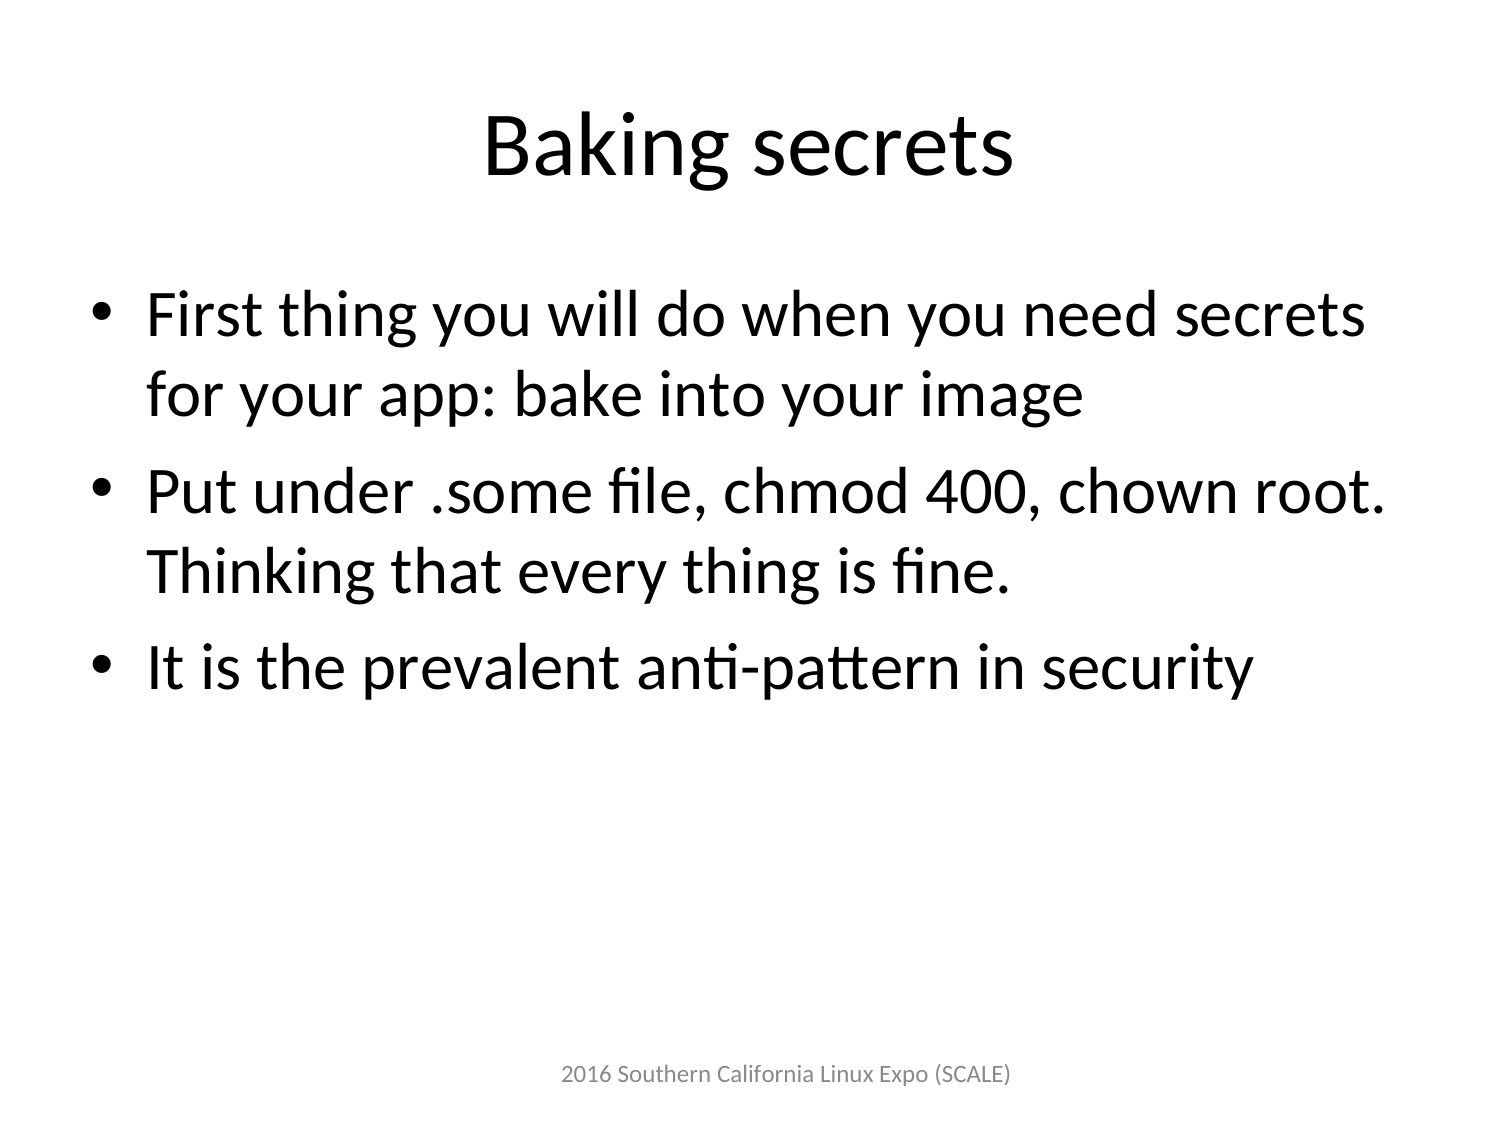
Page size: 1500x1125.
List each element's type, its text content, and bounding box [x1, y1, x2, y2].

title Baking secrets [75, 45, 1426, 233]
list First thing you will do when you need secrets for your app: bake into your image Put under .some file, chmod 400, chown root. Thinking that every thing is fine. It is the prevalent anti-pattern in security [75, 262, 1426, 1005]
text_box 2016 Southern California Linux Expo (SCALE) [512, 1042, 1067, 1103]
